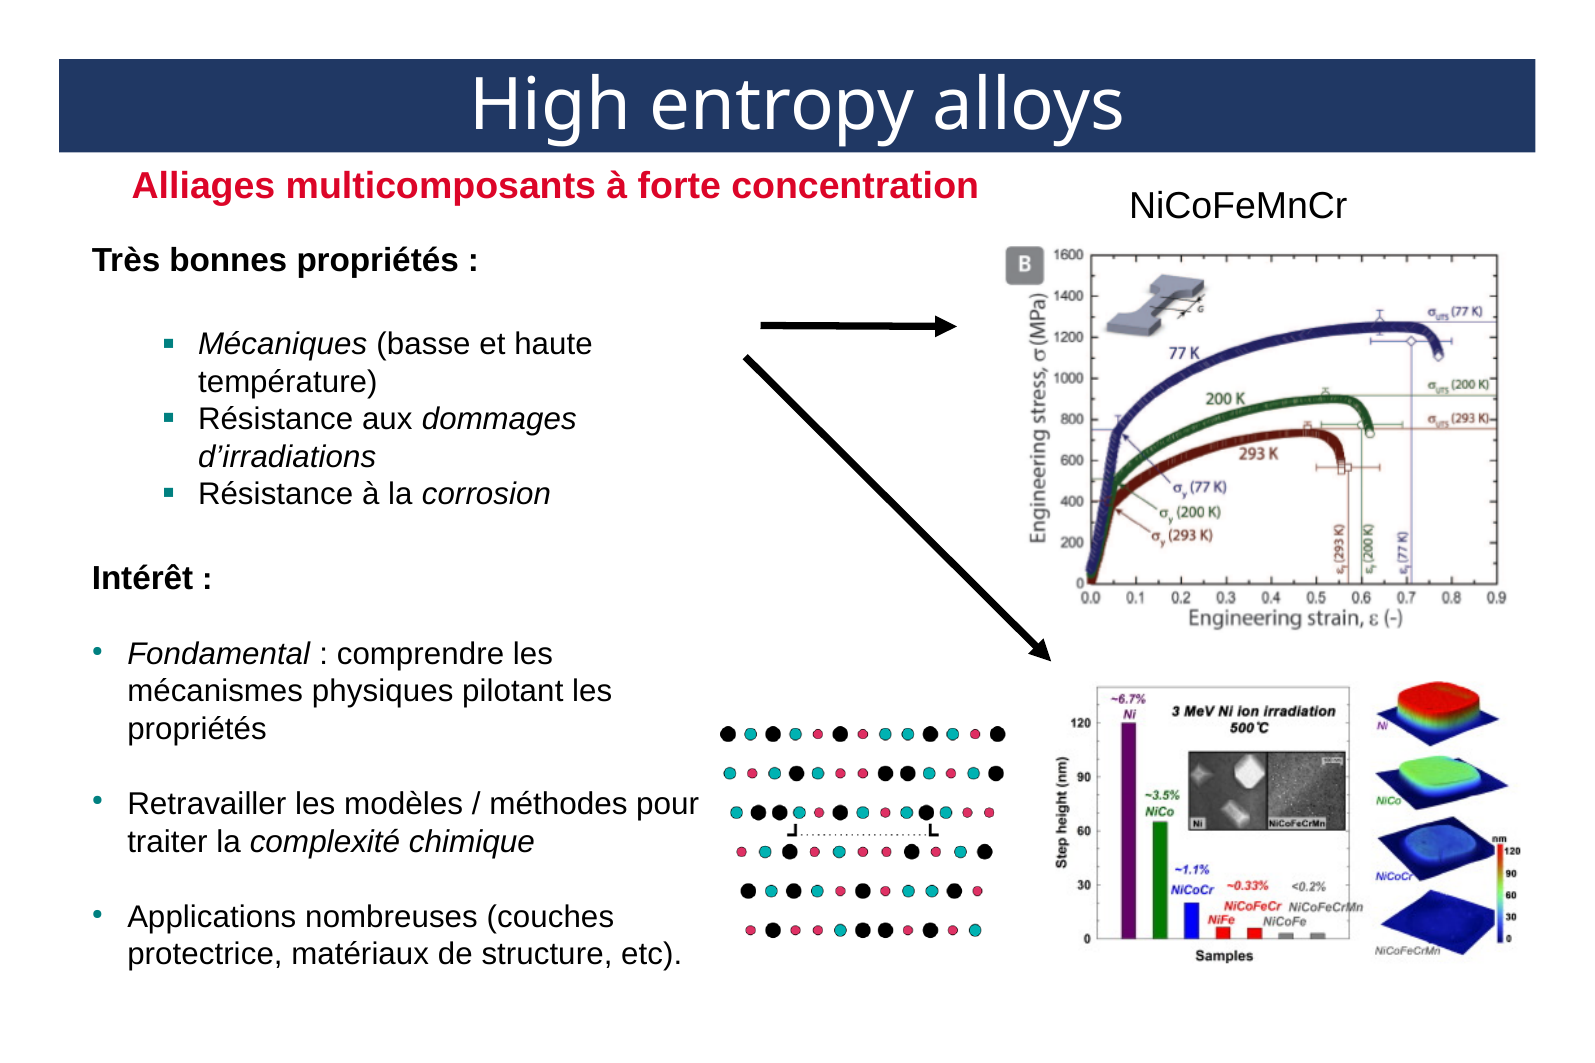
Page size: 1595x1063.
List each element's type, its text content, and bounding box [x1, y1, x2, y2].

text_box Alliages multicomposants à forte concentration [113, 160, 998, 219]
text_box Très bonnes propriétés : Mécaniques (basse et haute température) Résistance aux dommages d’irradiations Résistance à la corrosion Intérêt : Fondamental : comprendre les mécanismes physiques pilotant les propriétés Retravailler les modèles / méthodes pour traiter la complexité chimique Applications nombreuses (couches protectrice, matériaux de structure, etc). [77, 231, 745, 939]
picture [1039, 673, 1595, 993]
picture [998, 615, 1021, 638]
text_box NiCoFeMnCr [1107, 173, 1370, 222]
title High entropy alloys [59, 59, 1536, 153]
picture [998, 236, 1518, 638]
picture [720, 726, 1006, 939]
